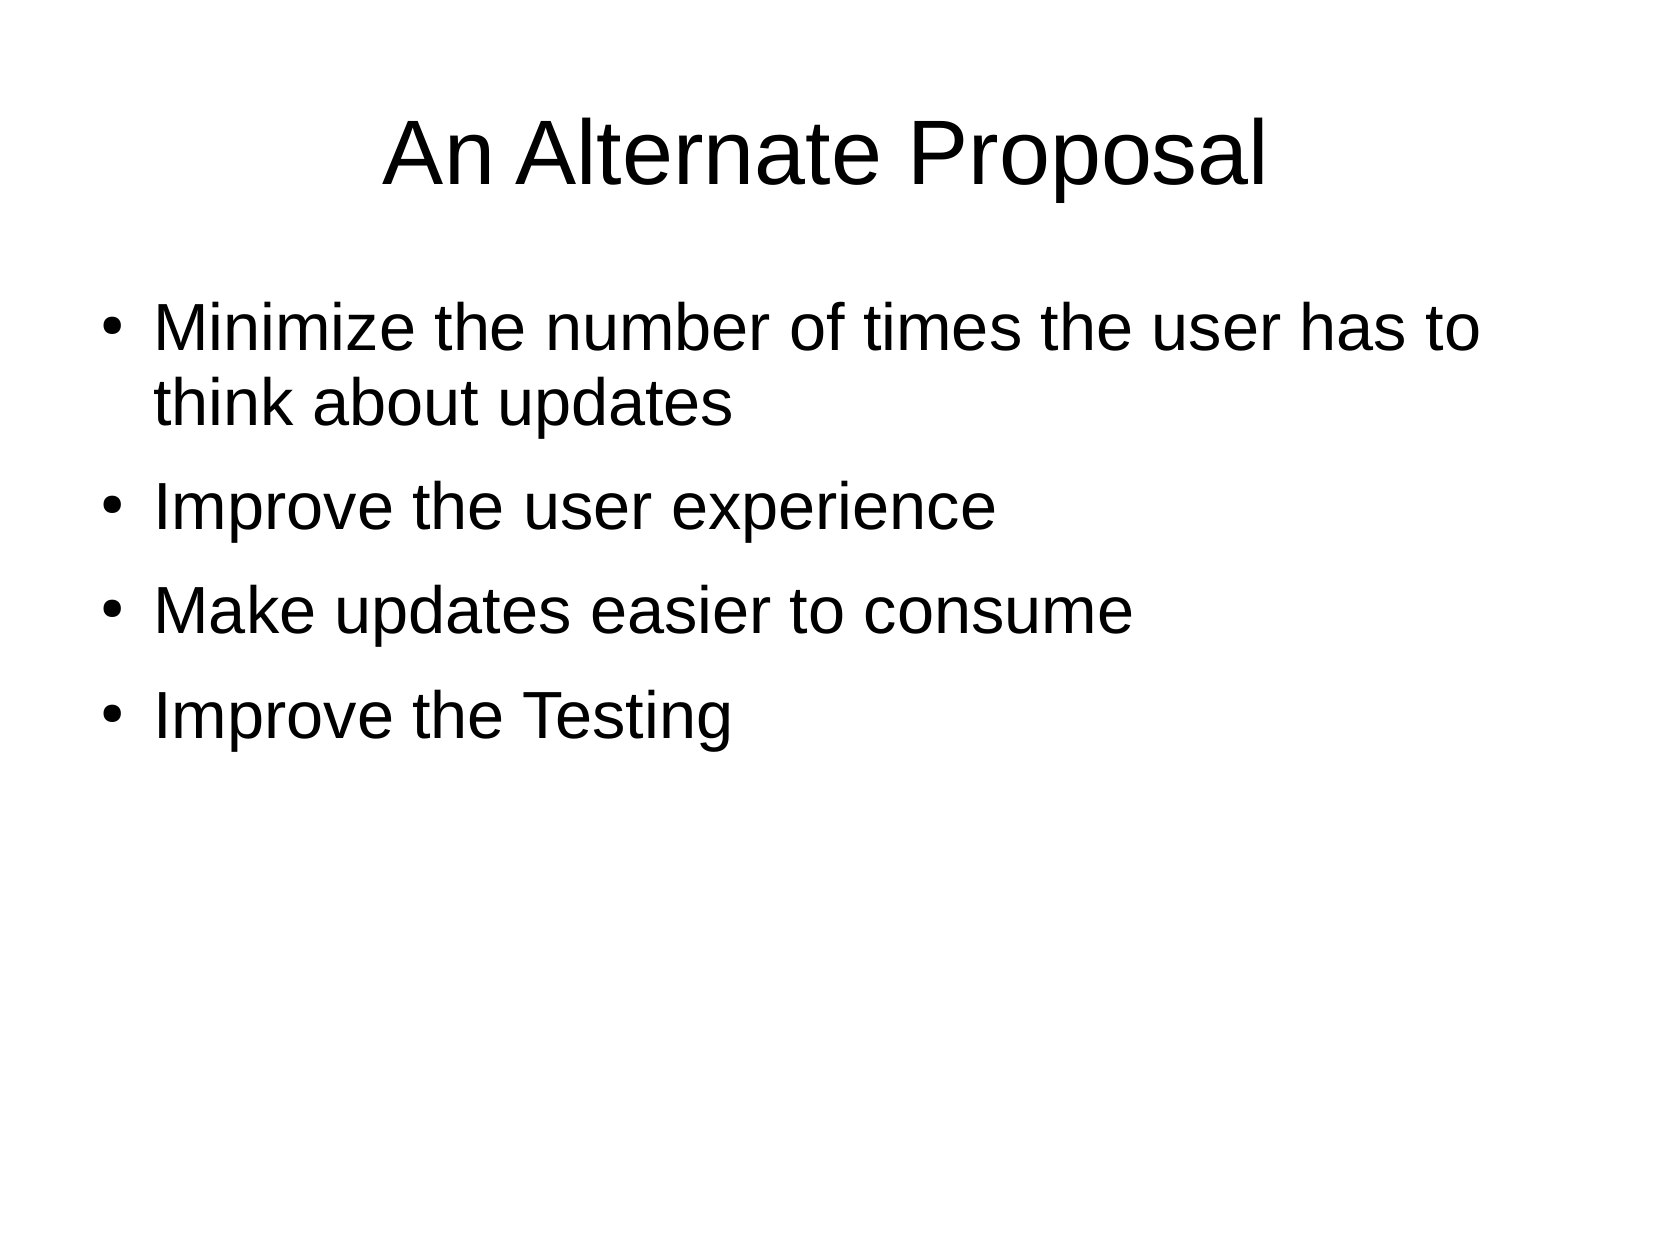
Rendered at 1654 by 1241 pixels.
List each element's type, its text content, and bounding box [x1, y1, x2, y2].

title An Alternate Proposal [82, 49, 1571, 257]
list Minimize the number of times the user has to think about updates Improve the user experience Make updates easier to consume Improve the Testing [82, 290, 1571, 1010]
